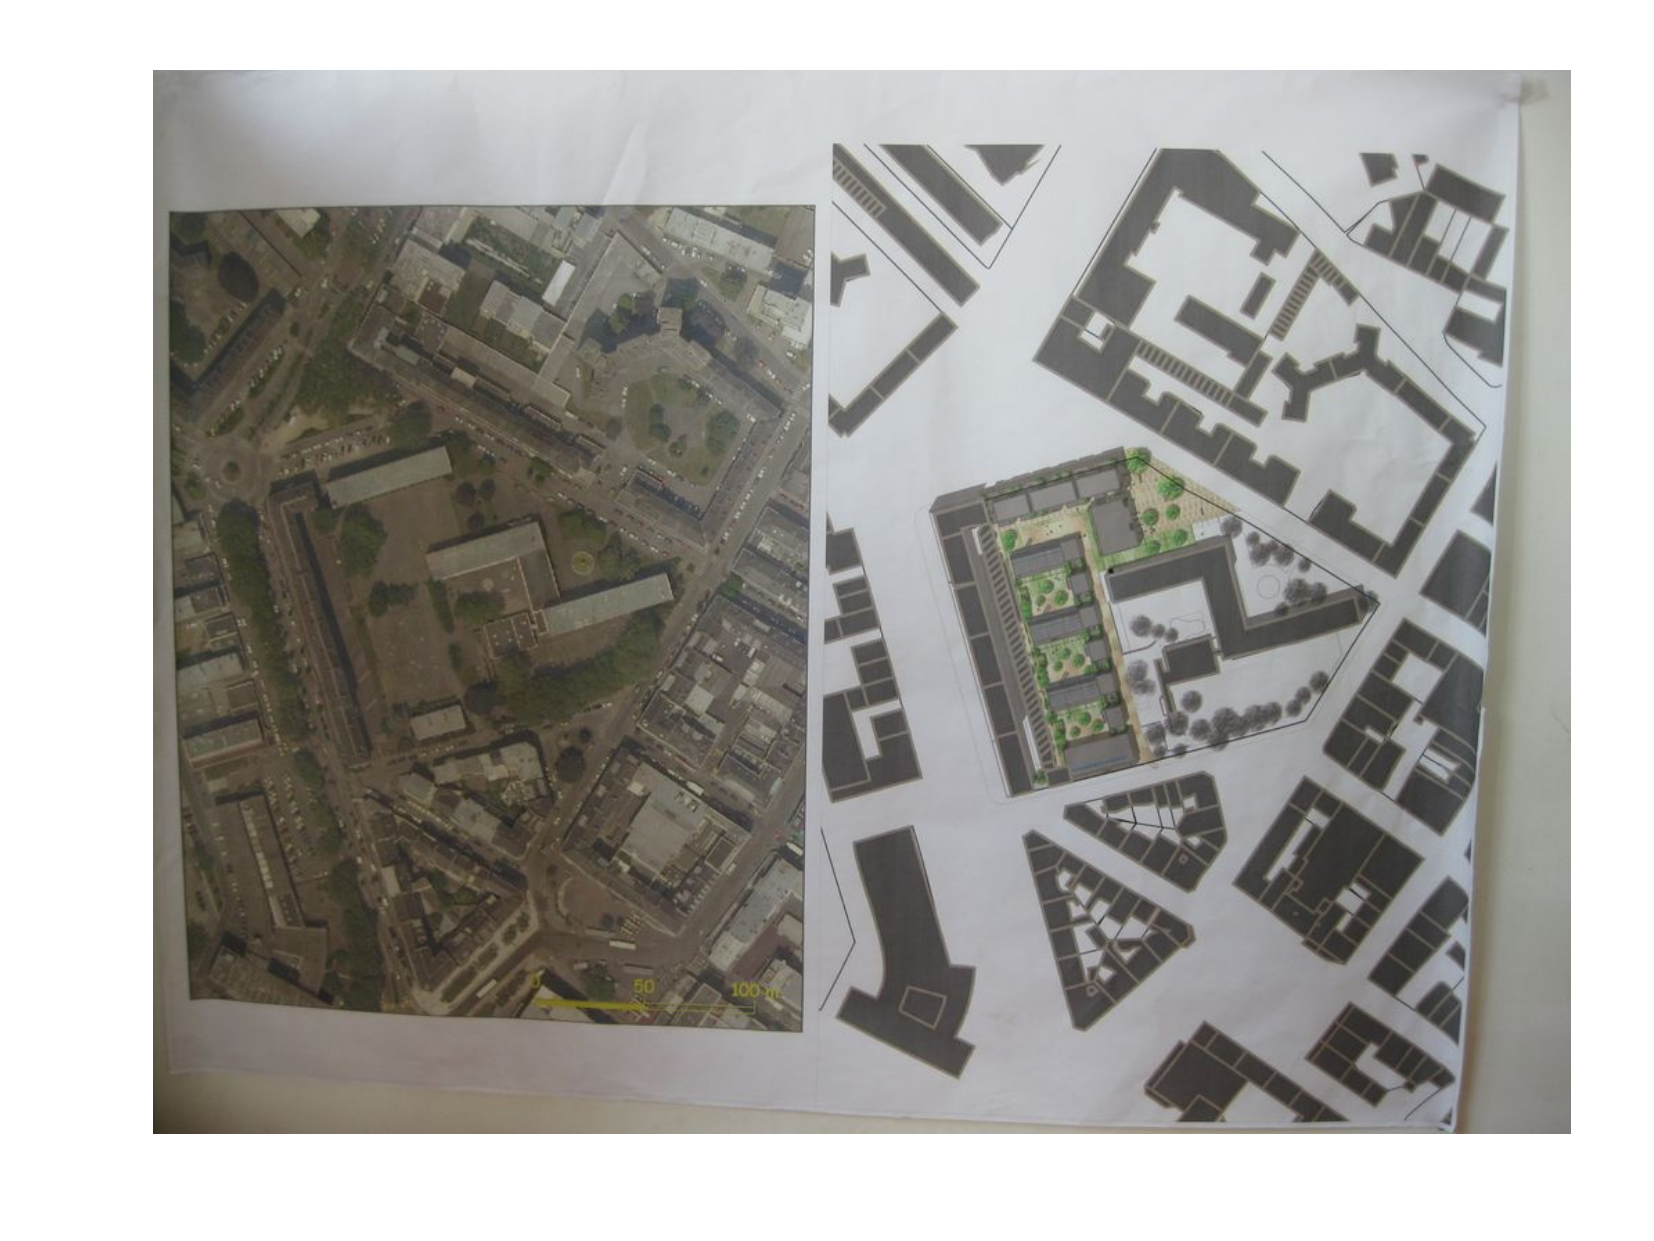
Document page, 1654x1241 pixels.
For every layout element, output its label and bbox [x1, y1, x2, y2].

picture [153, 70, 1571, 1134]
